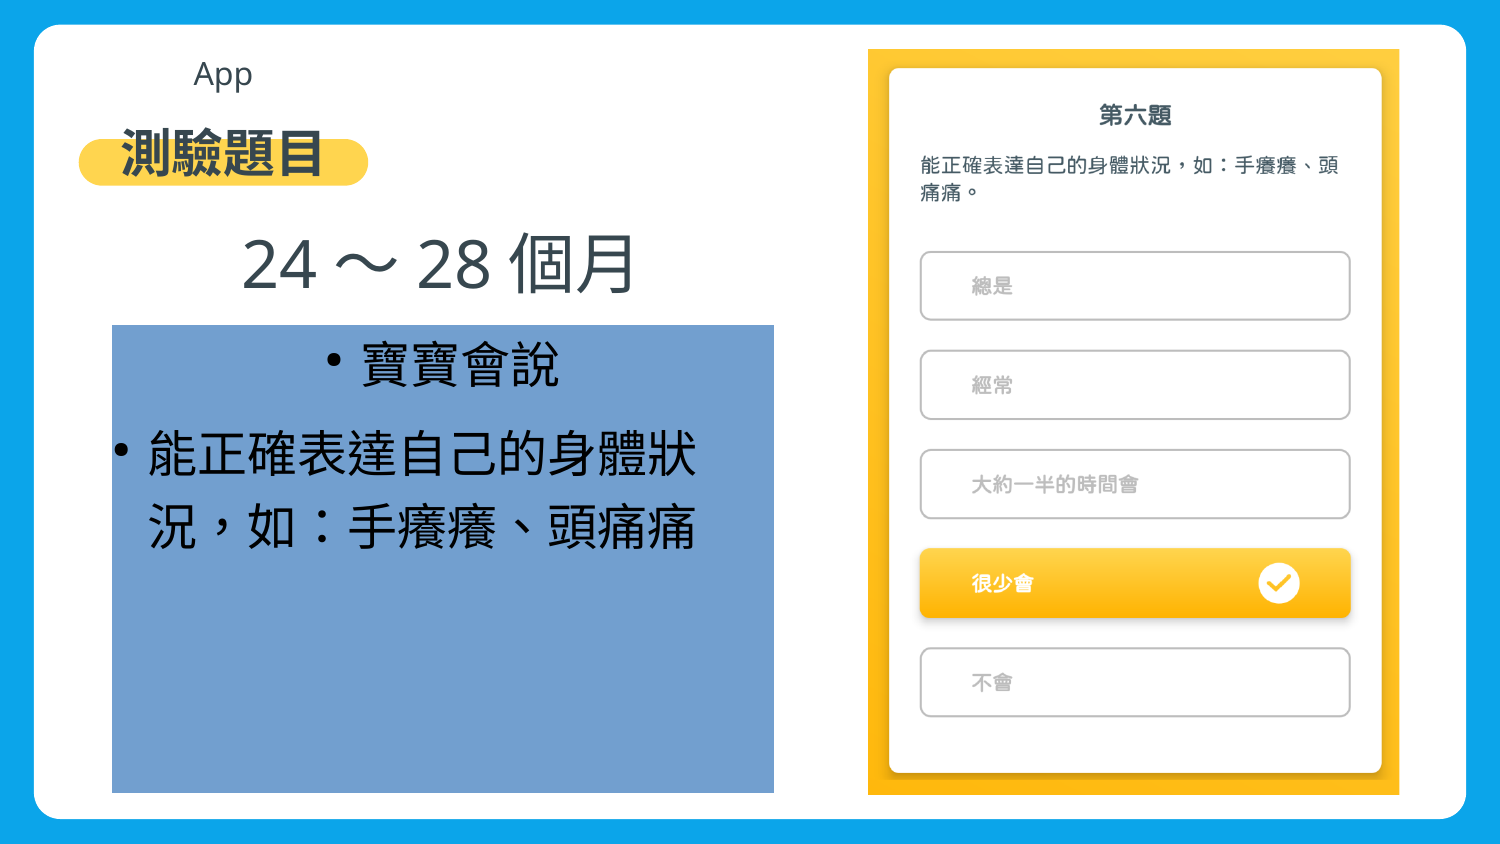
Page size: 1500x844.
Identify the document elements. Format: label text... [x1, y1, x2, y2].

list 測驗題目 [64, 111, 383, 194]
picture [868, 49, 1400, 795]
list App [93, 43, 354, 103]
table_cell 能正確表達自己的身體狀況，如：手癢癢、頭痛痛 [112, 415, 774, 793]
text_box 24～28個月 [206, 214, 678, 311]
table_header 寶寶會說 [112, 325, 774, 415]
